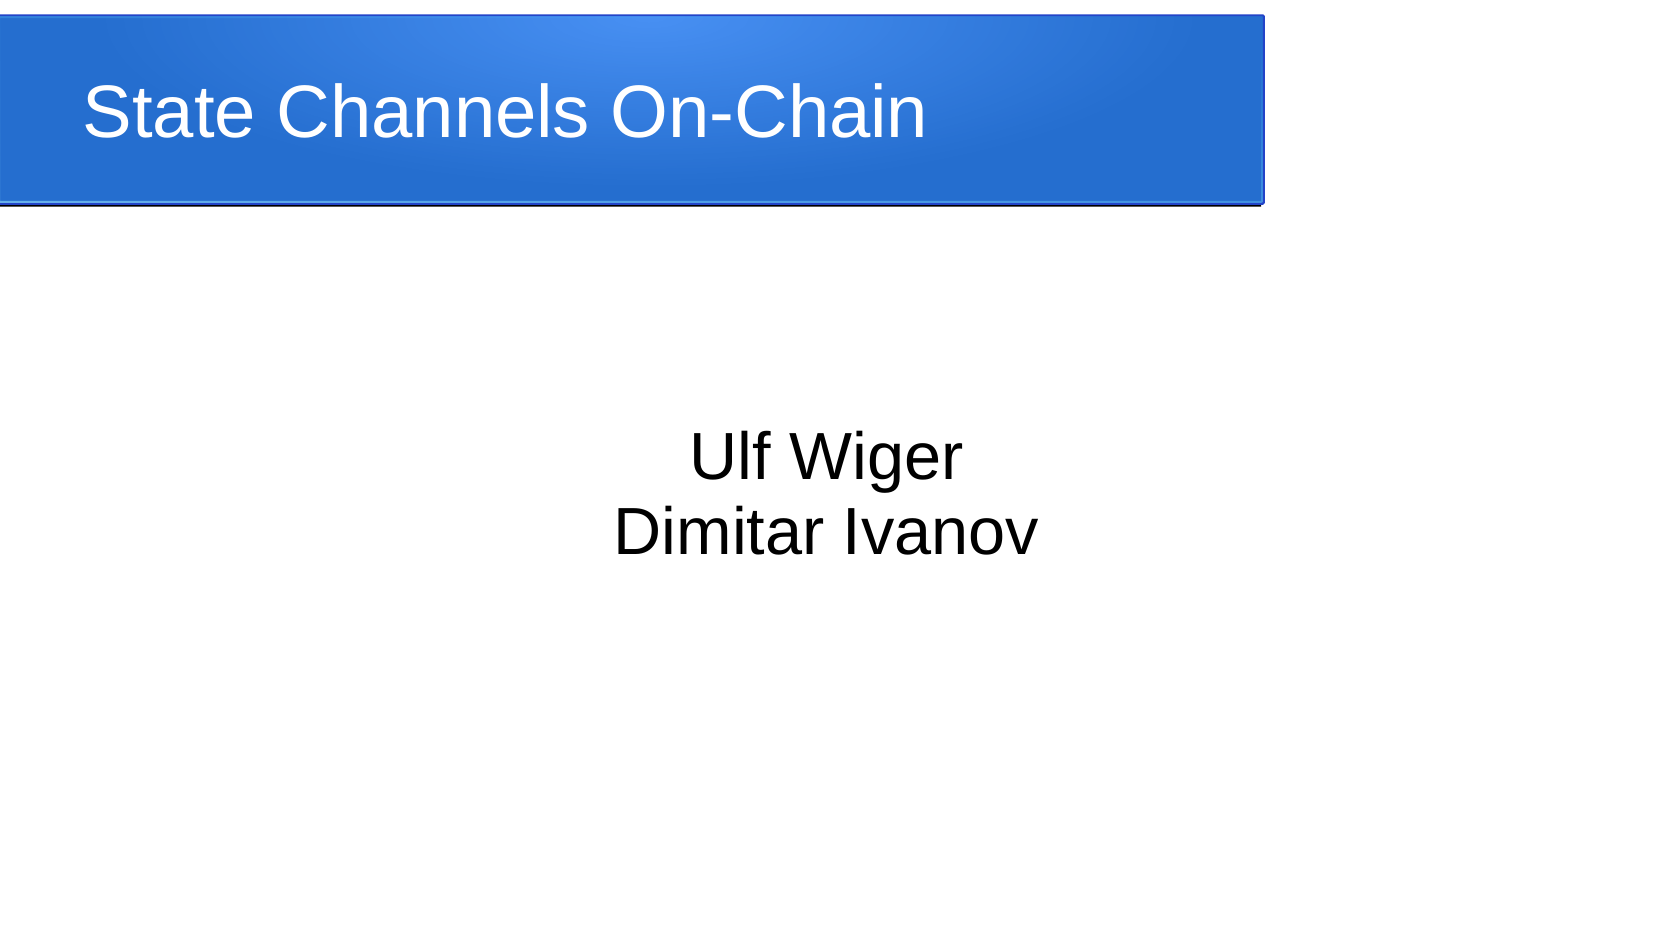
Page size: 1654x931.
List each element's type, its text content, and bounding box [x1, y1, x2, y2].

title State Channels On-Chain [82, 35, 1235, 189]
subtitle Ulf Wiger Dimitar Ivanov [82, 224, 1571, 764]
